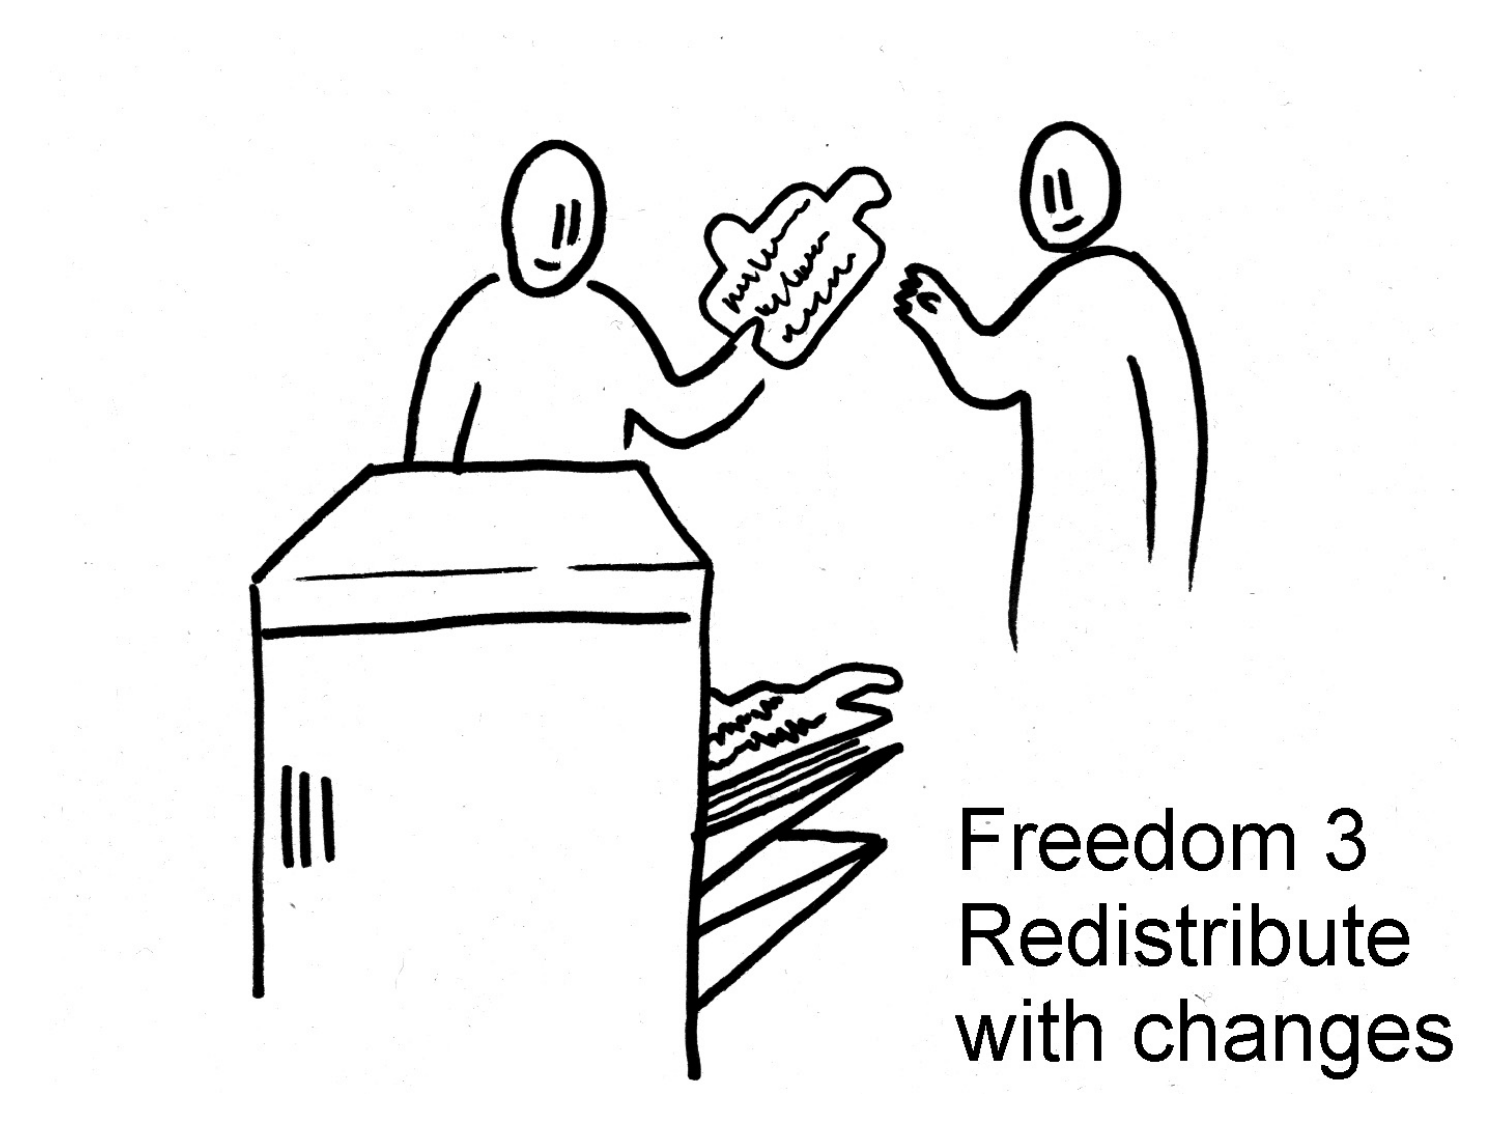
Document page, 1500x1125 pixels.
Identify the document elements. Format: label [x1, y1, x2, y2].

picture [41, 31, 1459, 1094]
